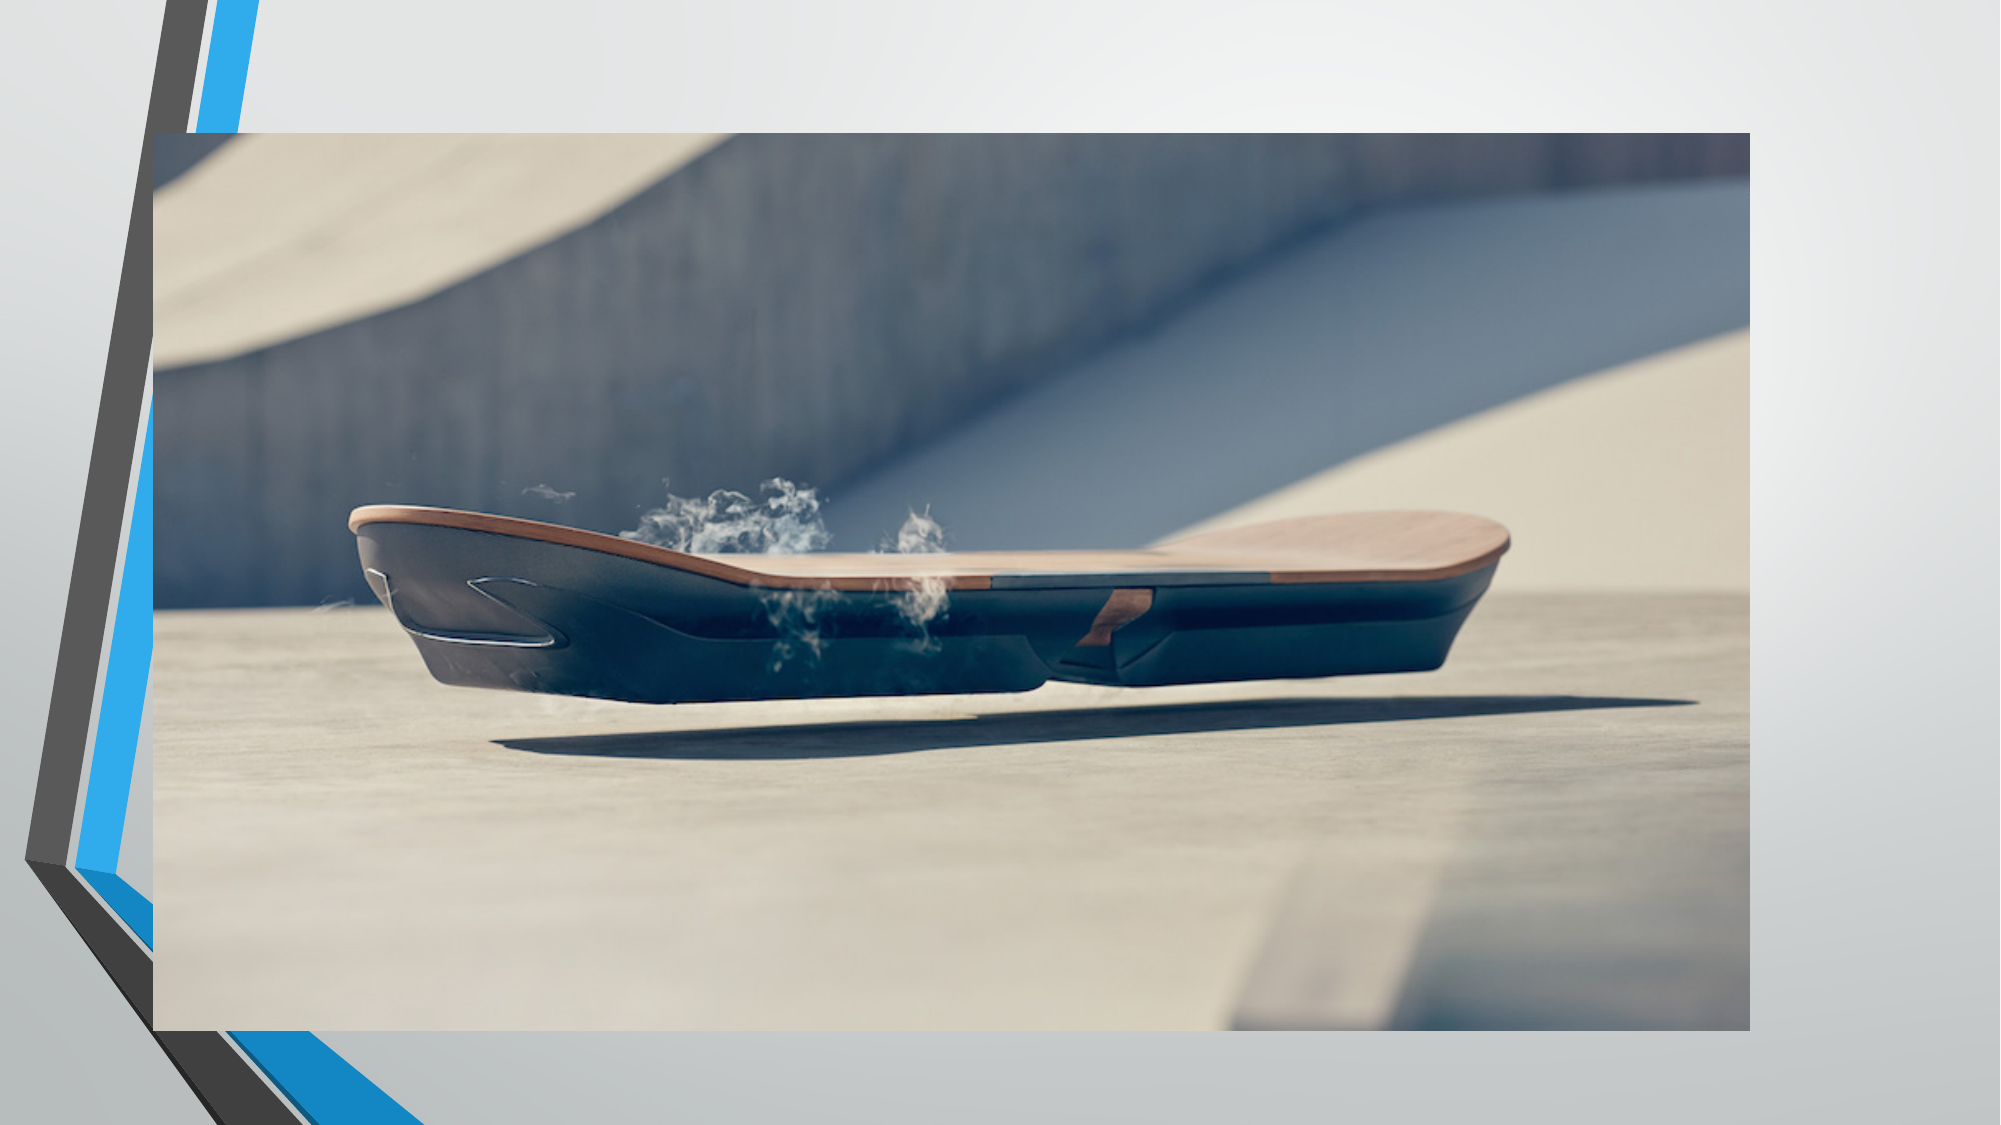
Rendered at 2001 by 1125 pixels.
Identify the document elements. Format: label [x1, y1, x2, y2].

picture [153, 133, 1750, 1032]
